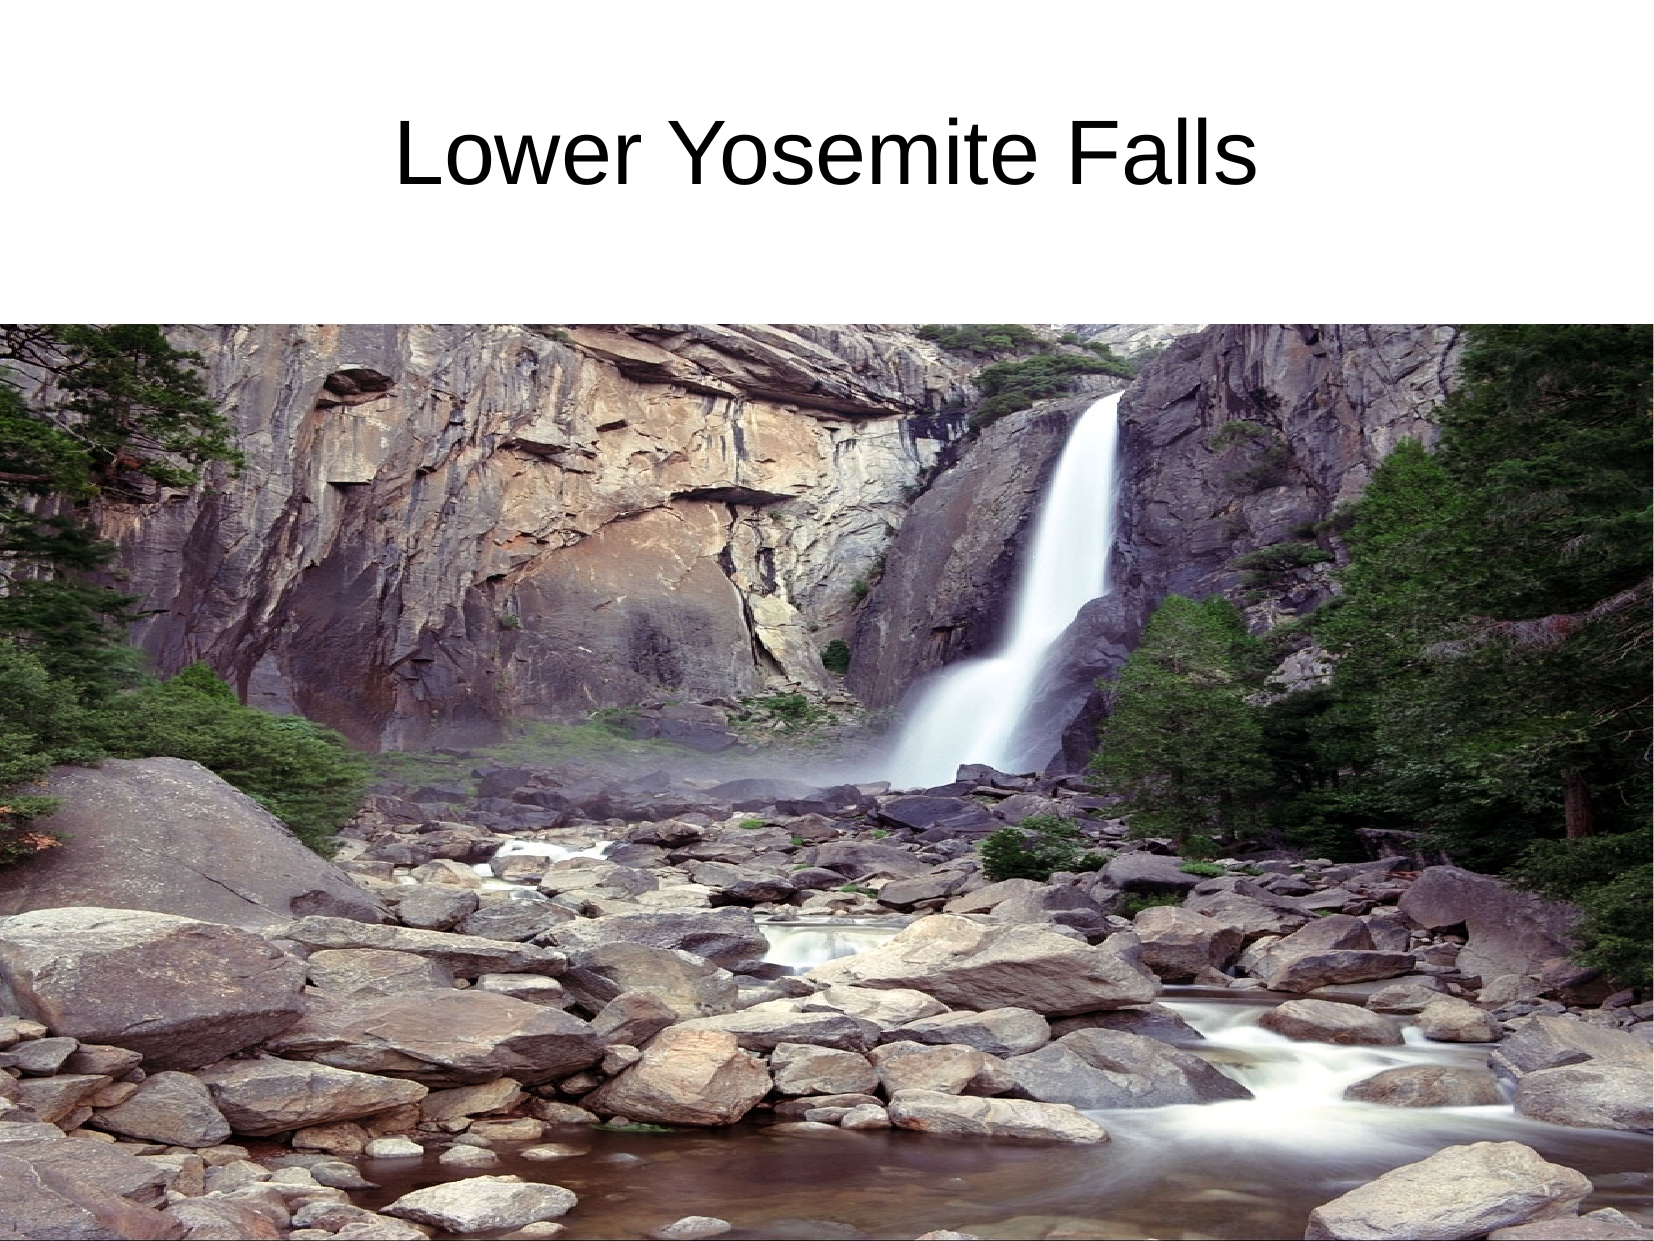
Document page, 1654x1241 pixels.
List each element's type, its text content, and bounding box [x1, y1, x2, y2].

title Lower Yosemite Falls [82, 49, 1571, 257]
picture [0, 324, 1654, 1241]
